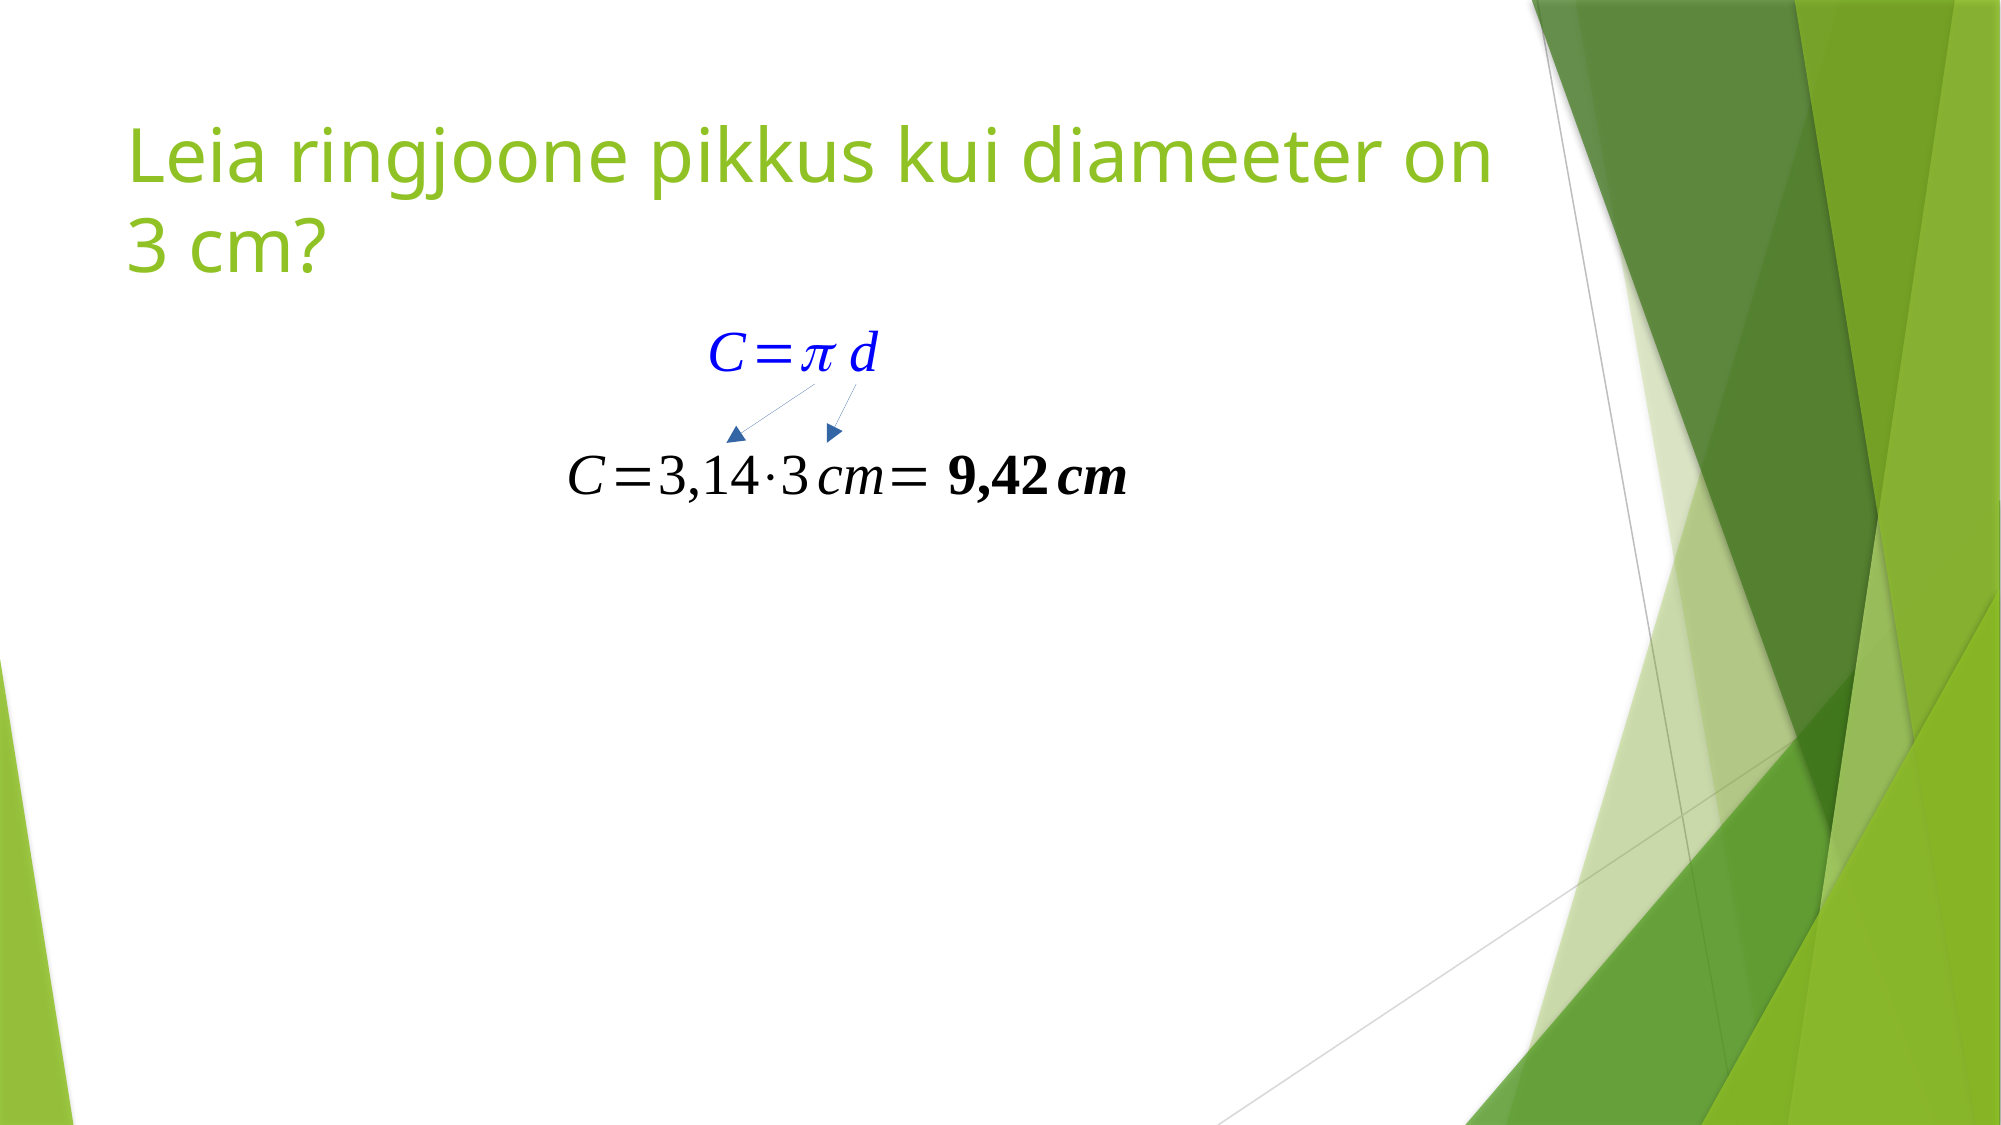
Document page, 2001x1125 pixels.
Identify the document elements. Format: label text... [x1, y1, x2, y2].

title Leia ringjoone pikkus kui diameeter on 3 cm? [111, 99, 1522, 273]
chart [701, 319, 888, 384]
list [111, 273, 1699, 917]
chart [561, 442, 1135, 508]
